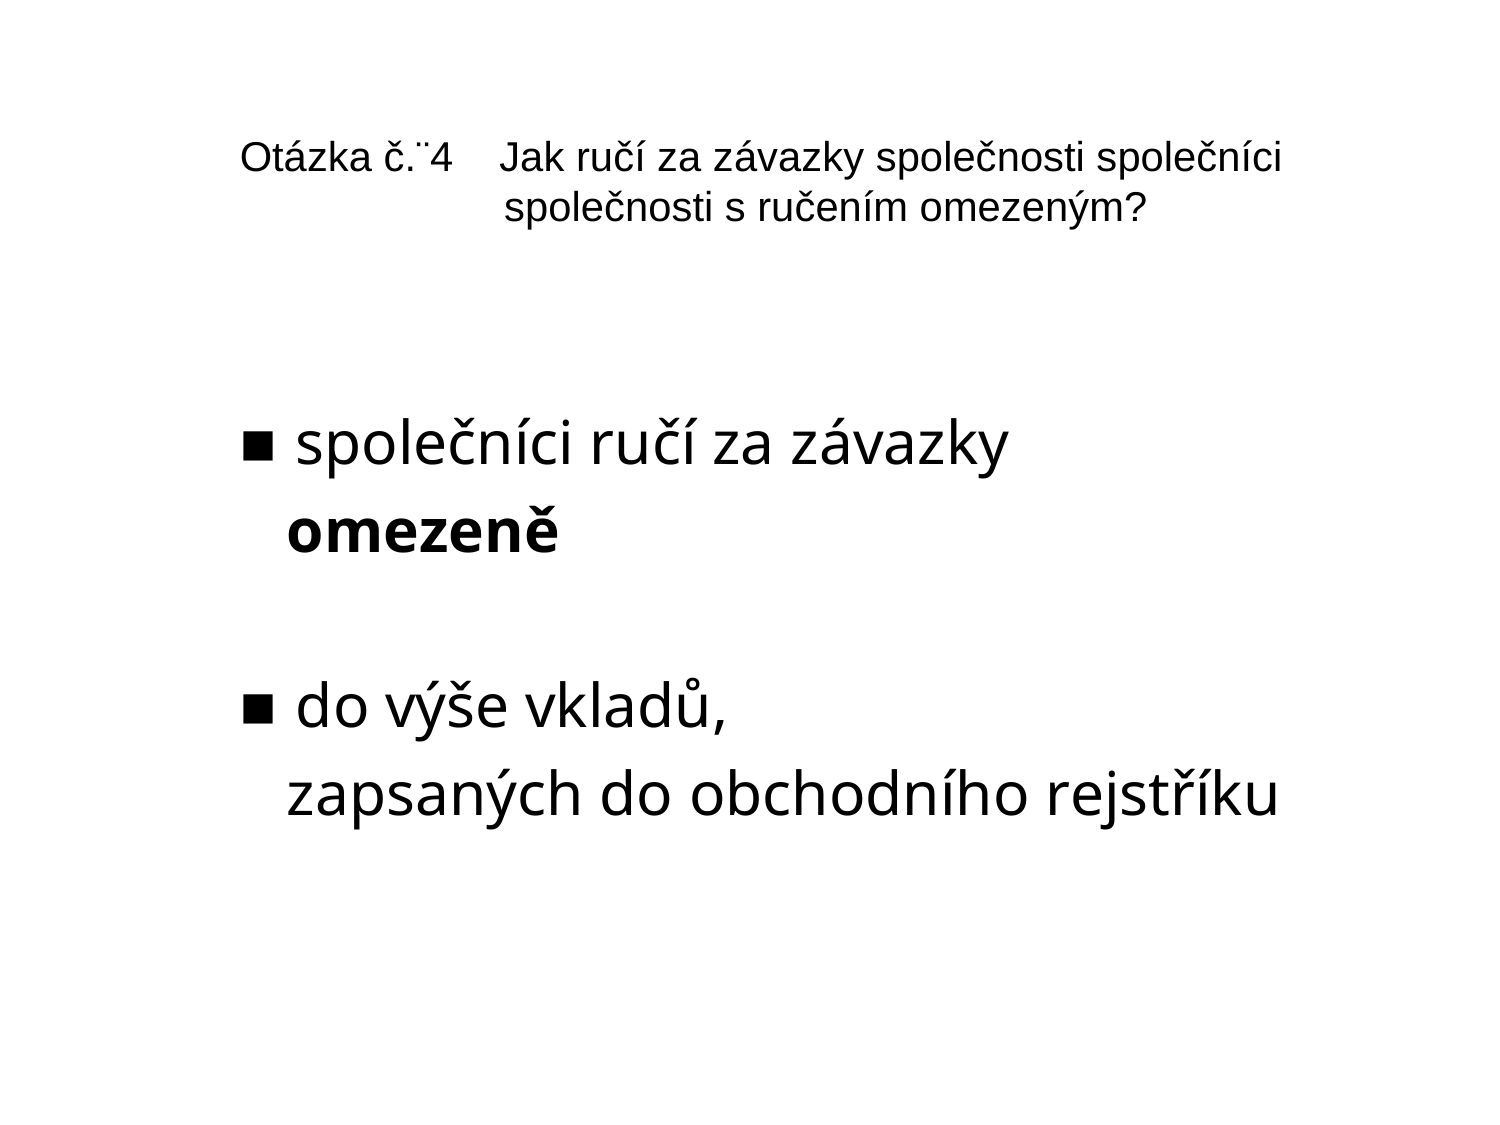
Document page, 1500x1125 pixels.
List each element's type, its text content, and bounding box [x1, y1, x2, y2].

title Otázka č.¨4 Jak ručí za závazky společnosti společníci společnosti s ručením omezeným? [224, 49, 1425, 237]
list ■ společníci ručí za závazky omezeně ■ do výše vkladů, zapsaných do obchodního rejstříku [224, 397, 1425, 975]
